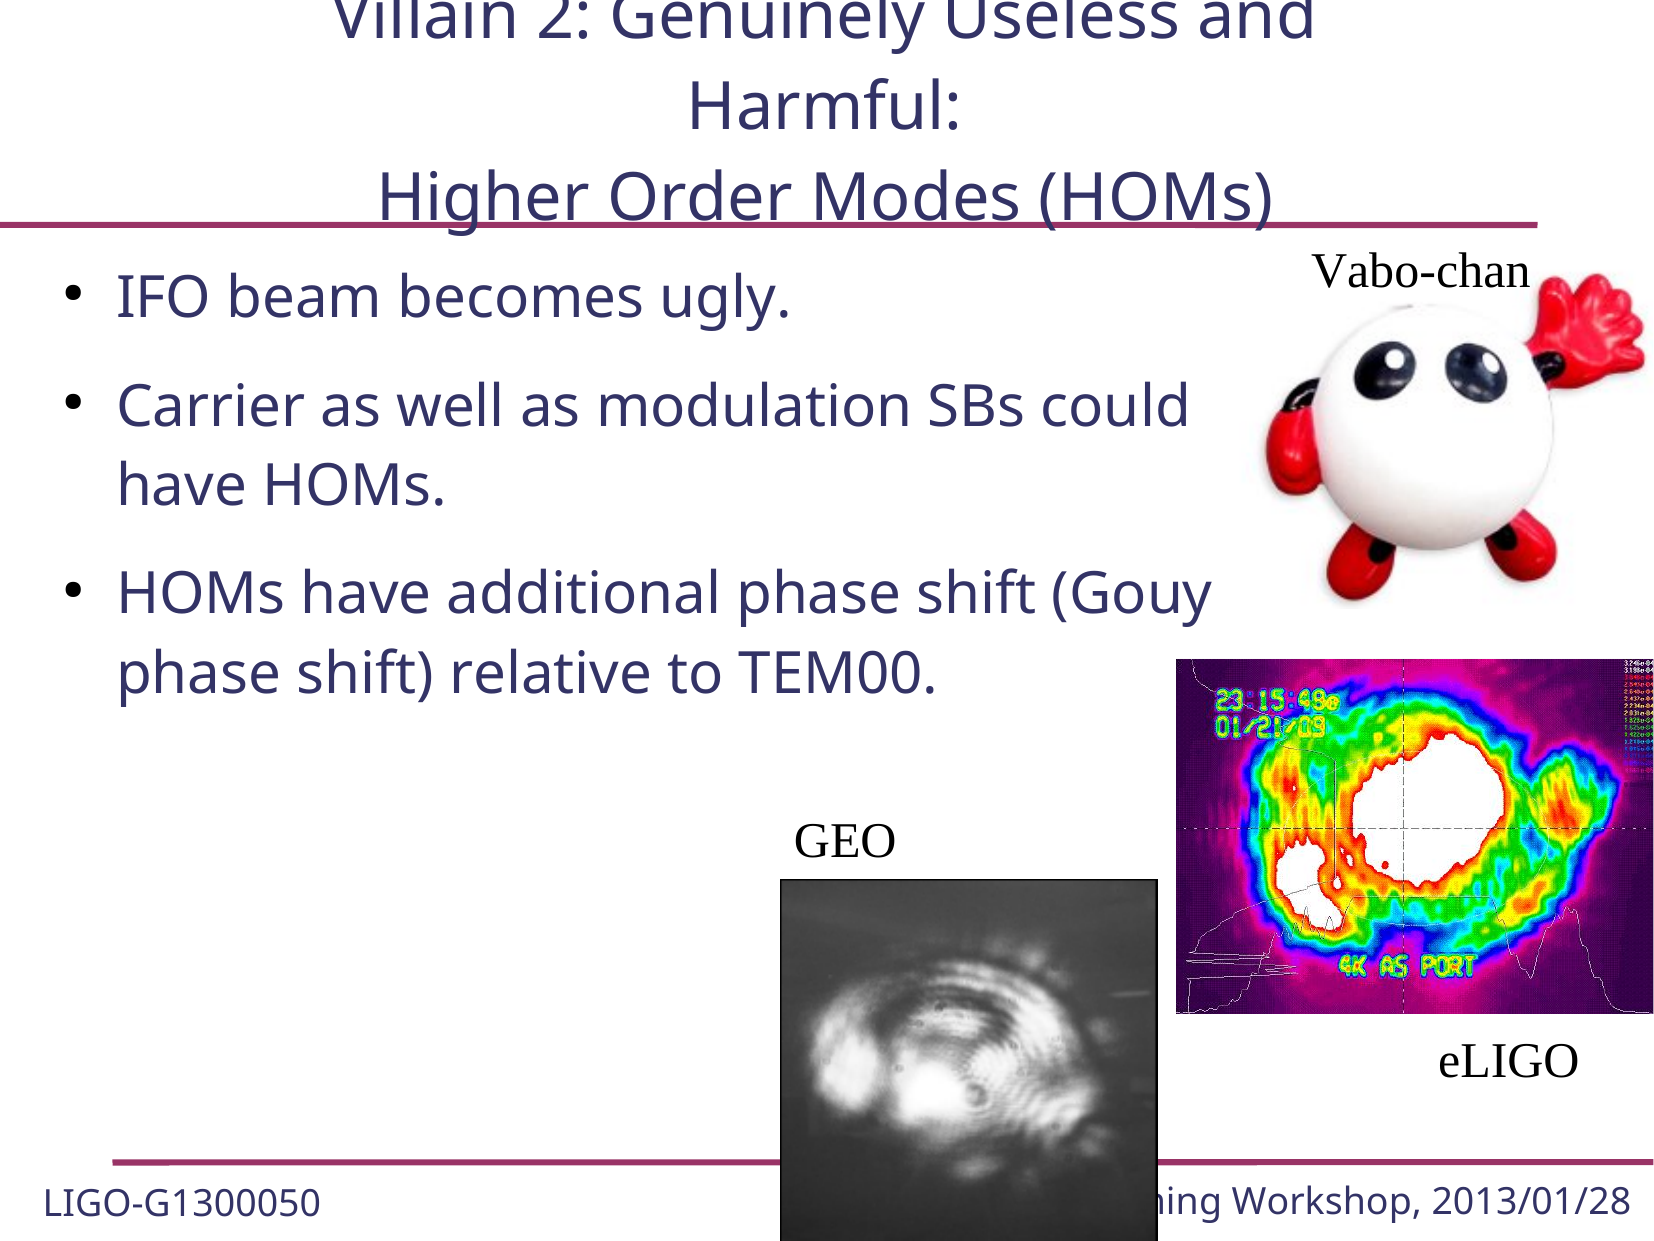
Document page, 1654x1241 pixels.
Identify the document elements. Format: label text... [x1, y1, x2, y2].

list IFO beam becomes ugly. Carrier as well as modulation SBs could have HOMs. HOMs have additional phase shift (Gouy phase shift) relative to TEM00. [45, 255, 1217, 975]
picture [1176, 658, 1654, 1014]
text_box Vabo-chan [1311, 242, 1531, 304]
picture [1233, 233, 1654, 610]
text_box GEO [793, 813, 897, 874]
text_box eLIGO [1438, 1033, 1580, 1094]
title Villain 2: Genuinely Useless and Harmful: Higher Order Modes (HOMs) [187, 0, 1463, 208]
picture [780, 879, 1158, 1241]
